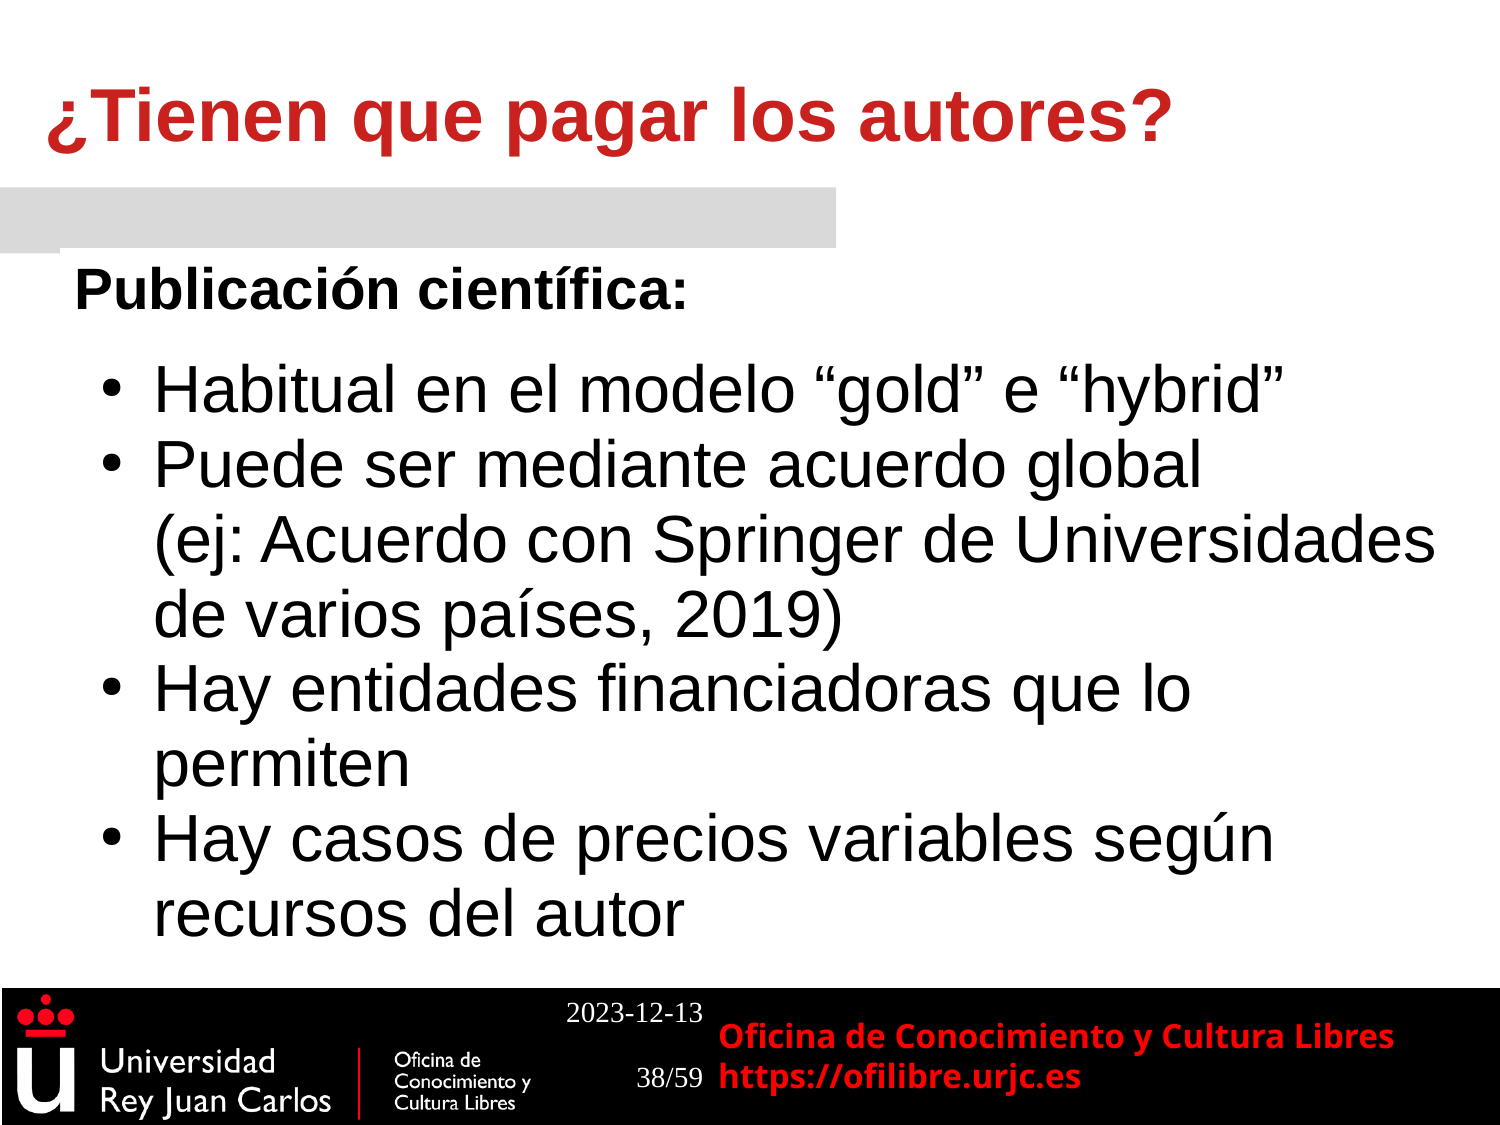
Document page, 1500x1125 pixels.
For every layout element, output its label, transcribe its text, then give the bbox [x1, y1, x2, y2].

text_box Habitual en el modelo “gold” e “hybrid” Puede ser mediante acuerdo global (ej: Acuerdo con Springer de Universidades de varios países, 2019) Hay entidades financiadoras que lo permiten Hay casos de precios variables según recursos del autor [67, 345, 1471, 958]
picture [17, 994, 531, 1120]
title [75, 7, 1425, 196]
text_box ¿Tienen que pagar los autores? [30, 66, 1306, 249]
text_box Publicación científica: [60, 248, 1066, 329]
